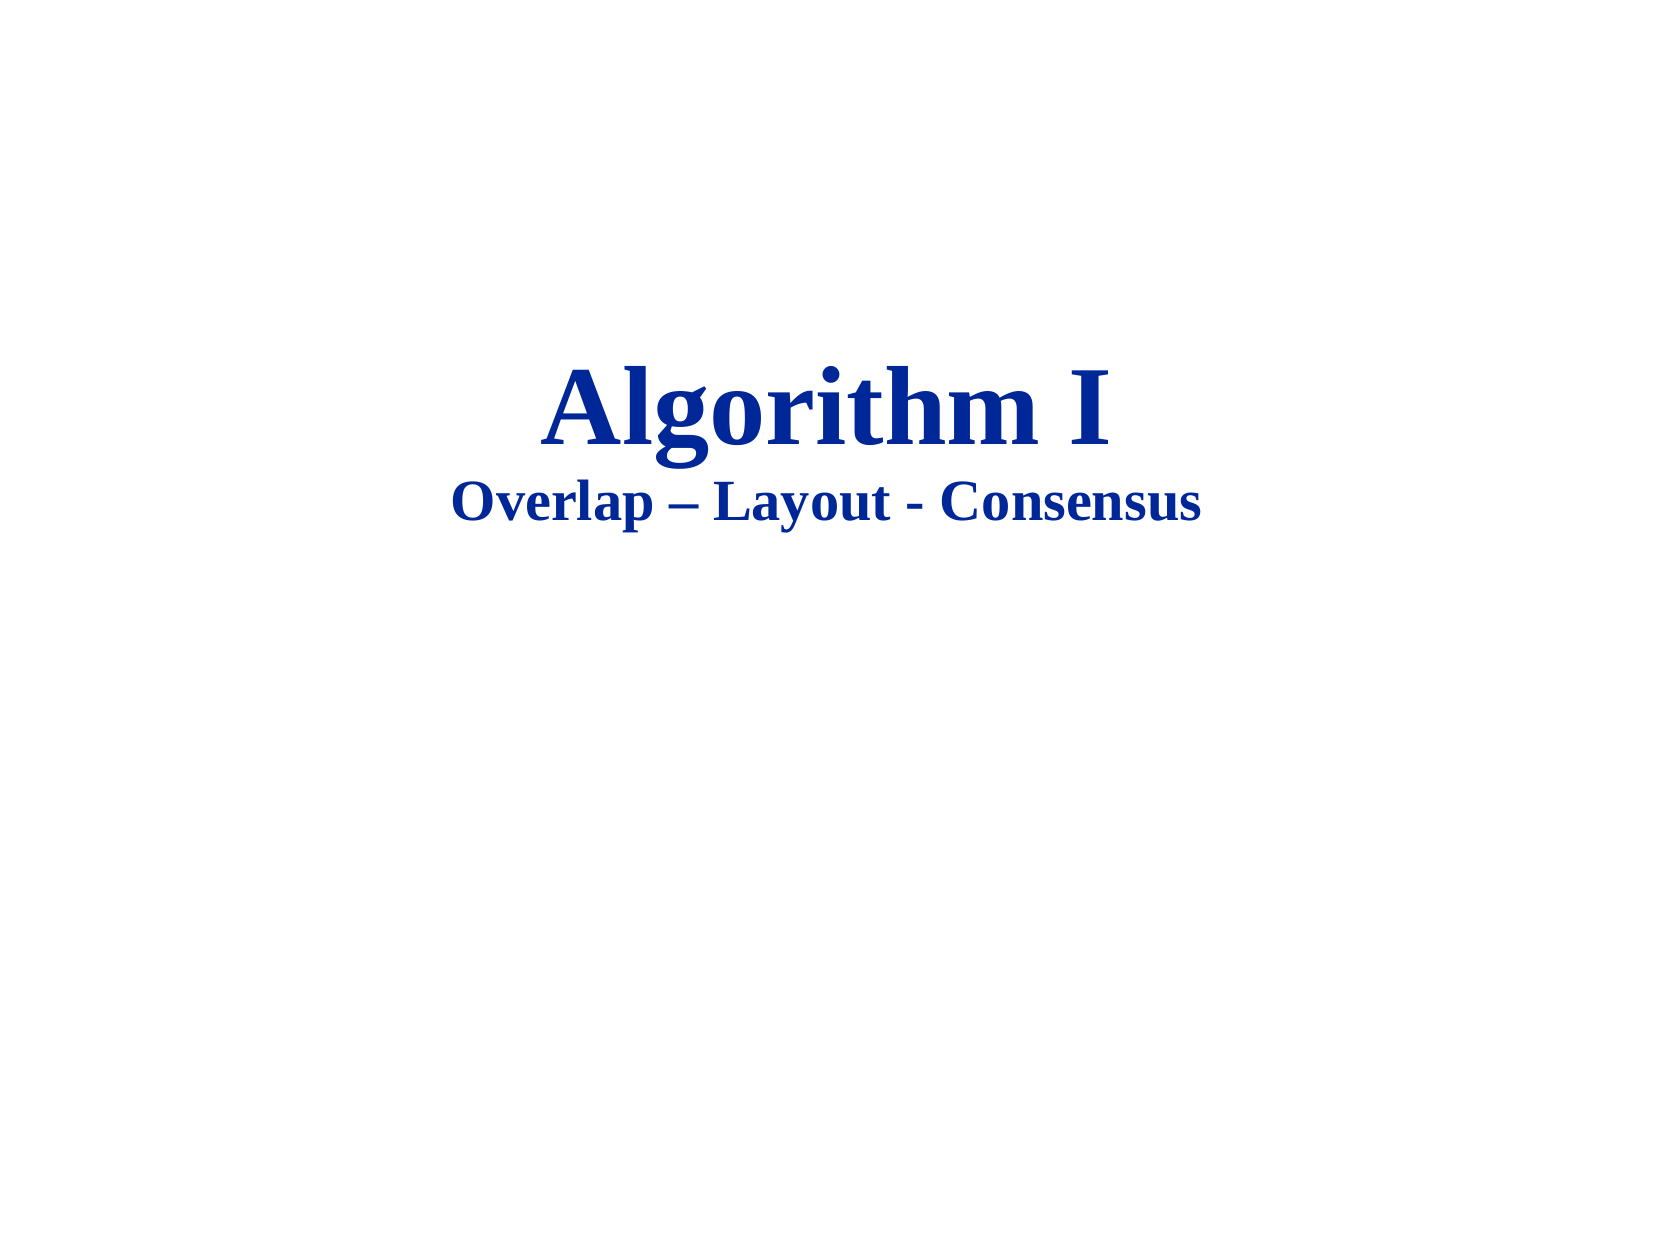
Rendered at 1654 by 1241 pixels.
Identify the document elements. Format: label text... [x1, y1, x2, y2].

title Algorithm I Overlap – Layout - Consensus [82, 315, 1571, 563]
